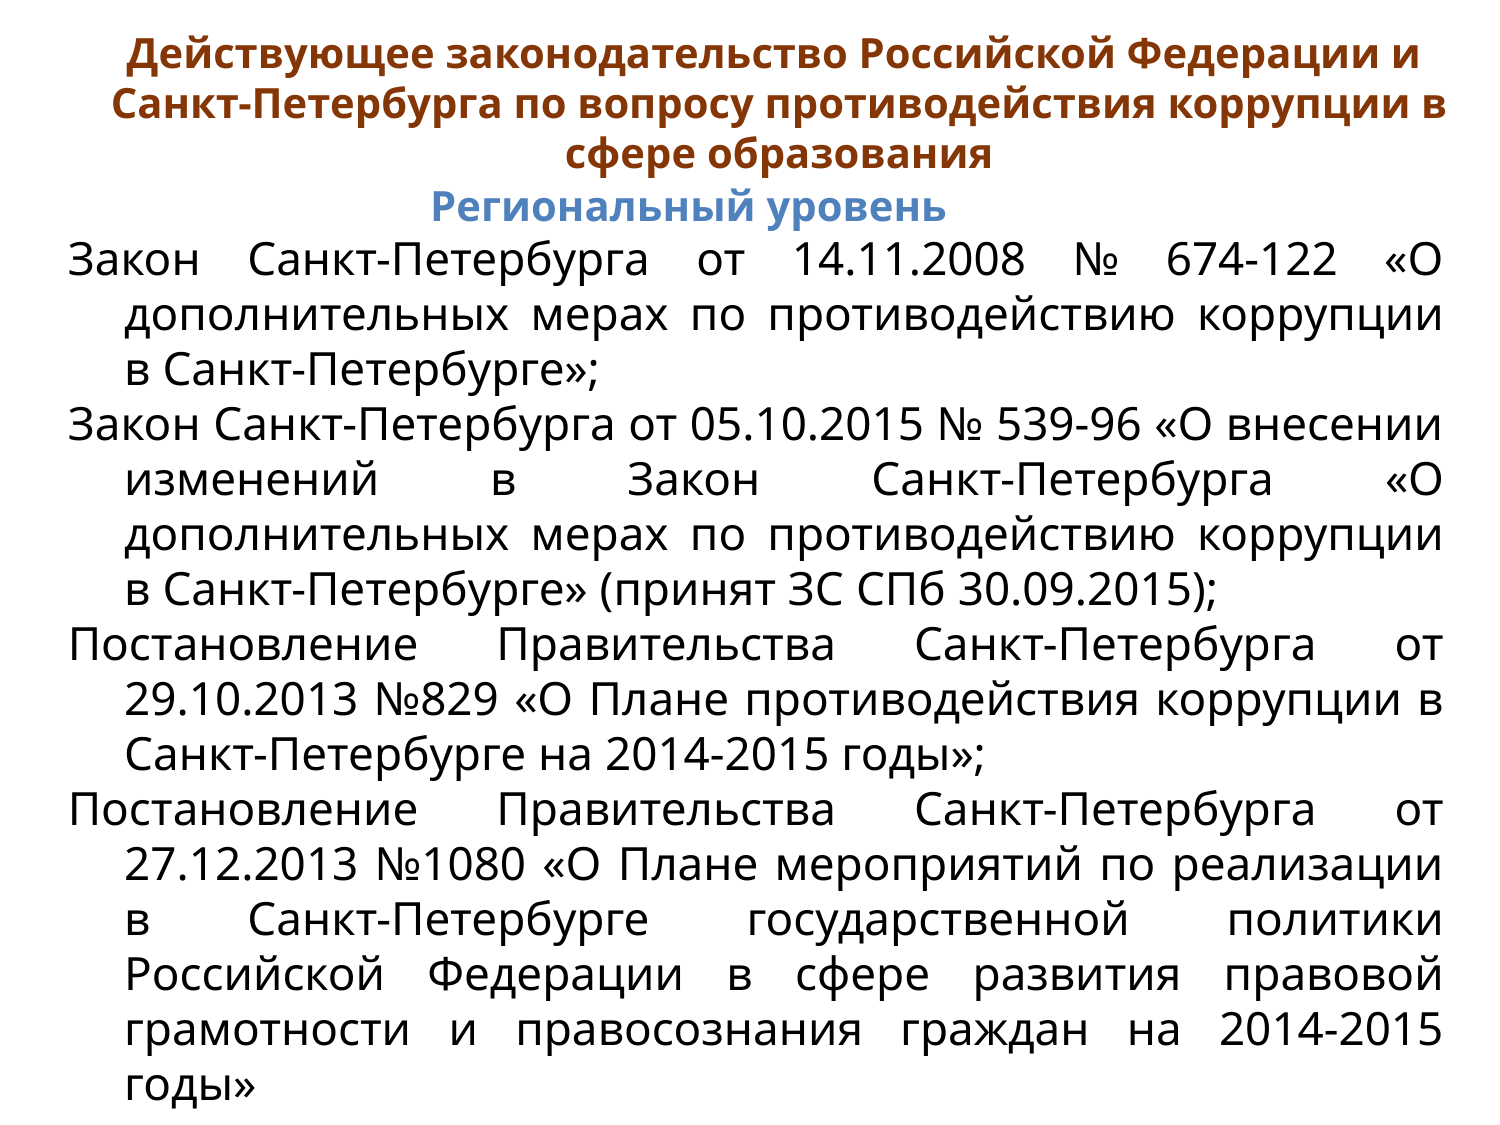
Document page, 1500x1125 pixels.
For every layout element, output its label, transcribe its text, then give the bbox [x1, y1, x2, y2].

text_box Действующее законодательство Российской Федерации и Санкт-Петербурга по вопросу противодействия коррупции в сфере образования [58, 31, 1500, 173]
text_box Региональный уровень Закон Санкт-Петербурга от 14.11.2008 № 674-122 «О дополнительных мерах по противодействию коррупции в Санкт-Петербурге»; Закон Санкт-Петербурга от 05.10.2015 № 539-96 «О внесении изменений в Закон Санкт-Петербурга «О дополнительных мерах по противодействию коррупции в Санкт-Петербурге» (принят ЗС СПб 30.09.2015); Постановление Правительства Санкт-Петербурга от 29.10.2013 №829 «О Плане противодействия коррупции в Санкт-Петербурге на 2014-2015 годы»; Постановление Правительства Санкт-Петербурга от 27.12.2013 №1080 «О Плане мероприятий по реализации в Санкт-Петербурге государственной политики Российской Федерации в сфере развития правовой грамотности и правосознания граждан на 2014-2015 годы» [53, 172, 1460, 1118]
